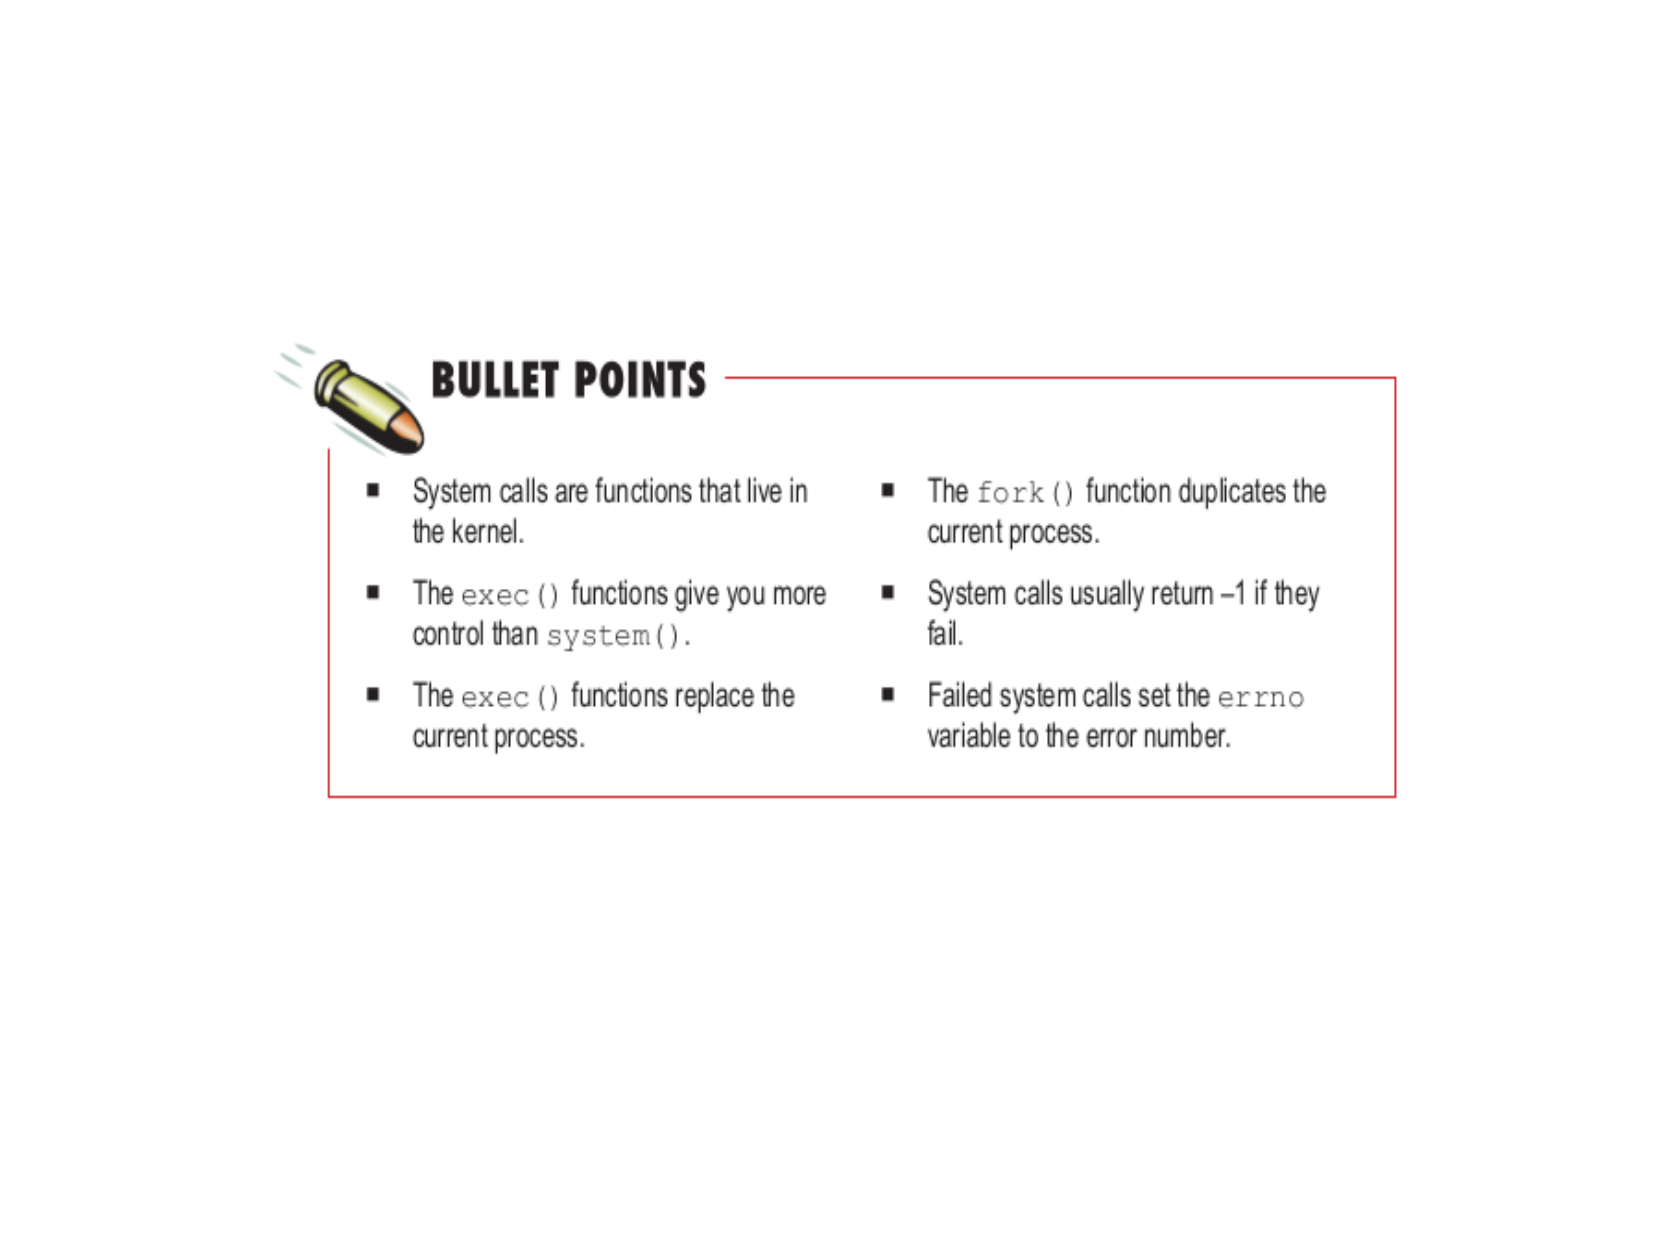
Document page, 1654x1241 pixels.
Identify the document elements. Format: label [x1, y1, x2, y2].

picture [236, 307, 1441, 839]
